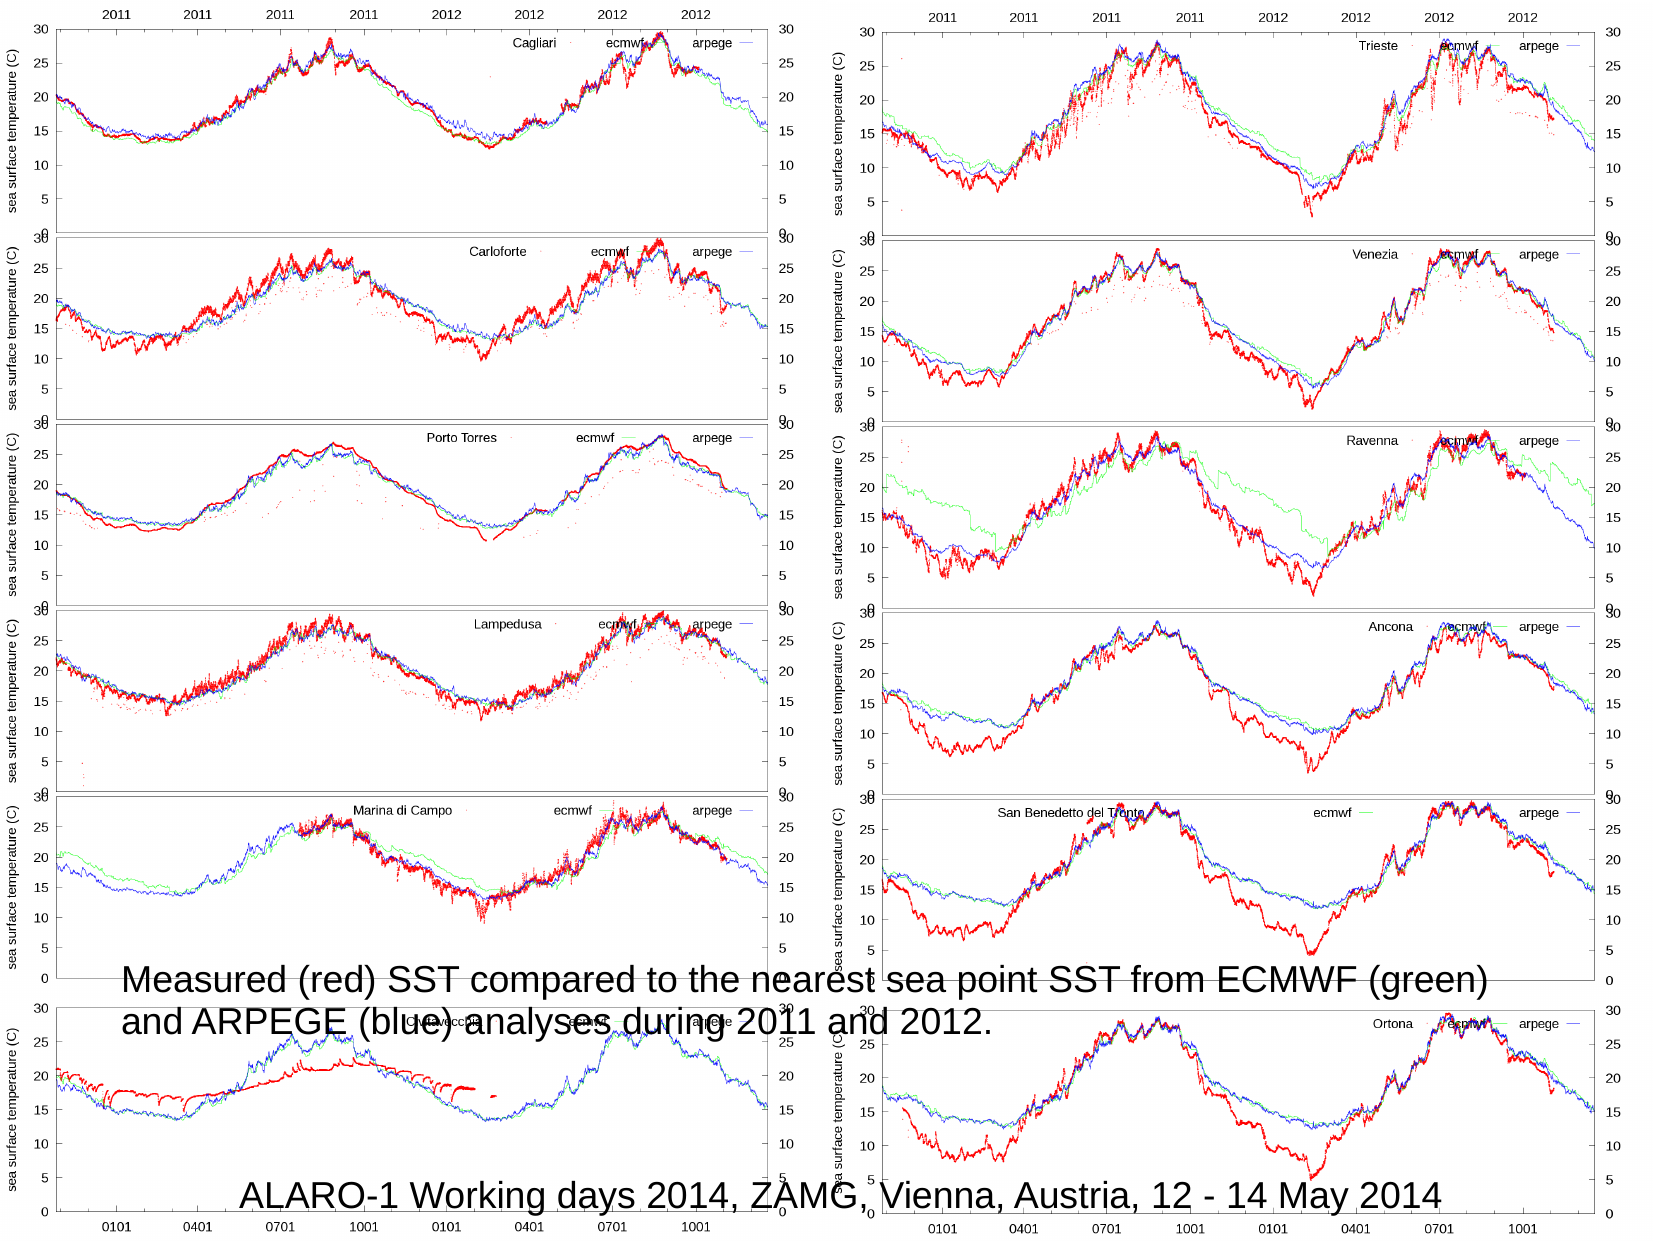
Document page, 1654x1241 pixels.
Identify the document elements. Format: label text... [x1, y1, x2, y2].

text_box ALARO-1 Working days 2014, ZAMG, Vienna, Austria, 12 - 14 May 2014 [224, 1167, 1467, 1225]
text_box Measured (red) SST compared to the nearest sea point SST from ECMWF (green) and ARPEGE (blue) analyses during 2011 and 2012. [106, 950, 1524, 1050]
picture [0, 0, 1654, 1241]
